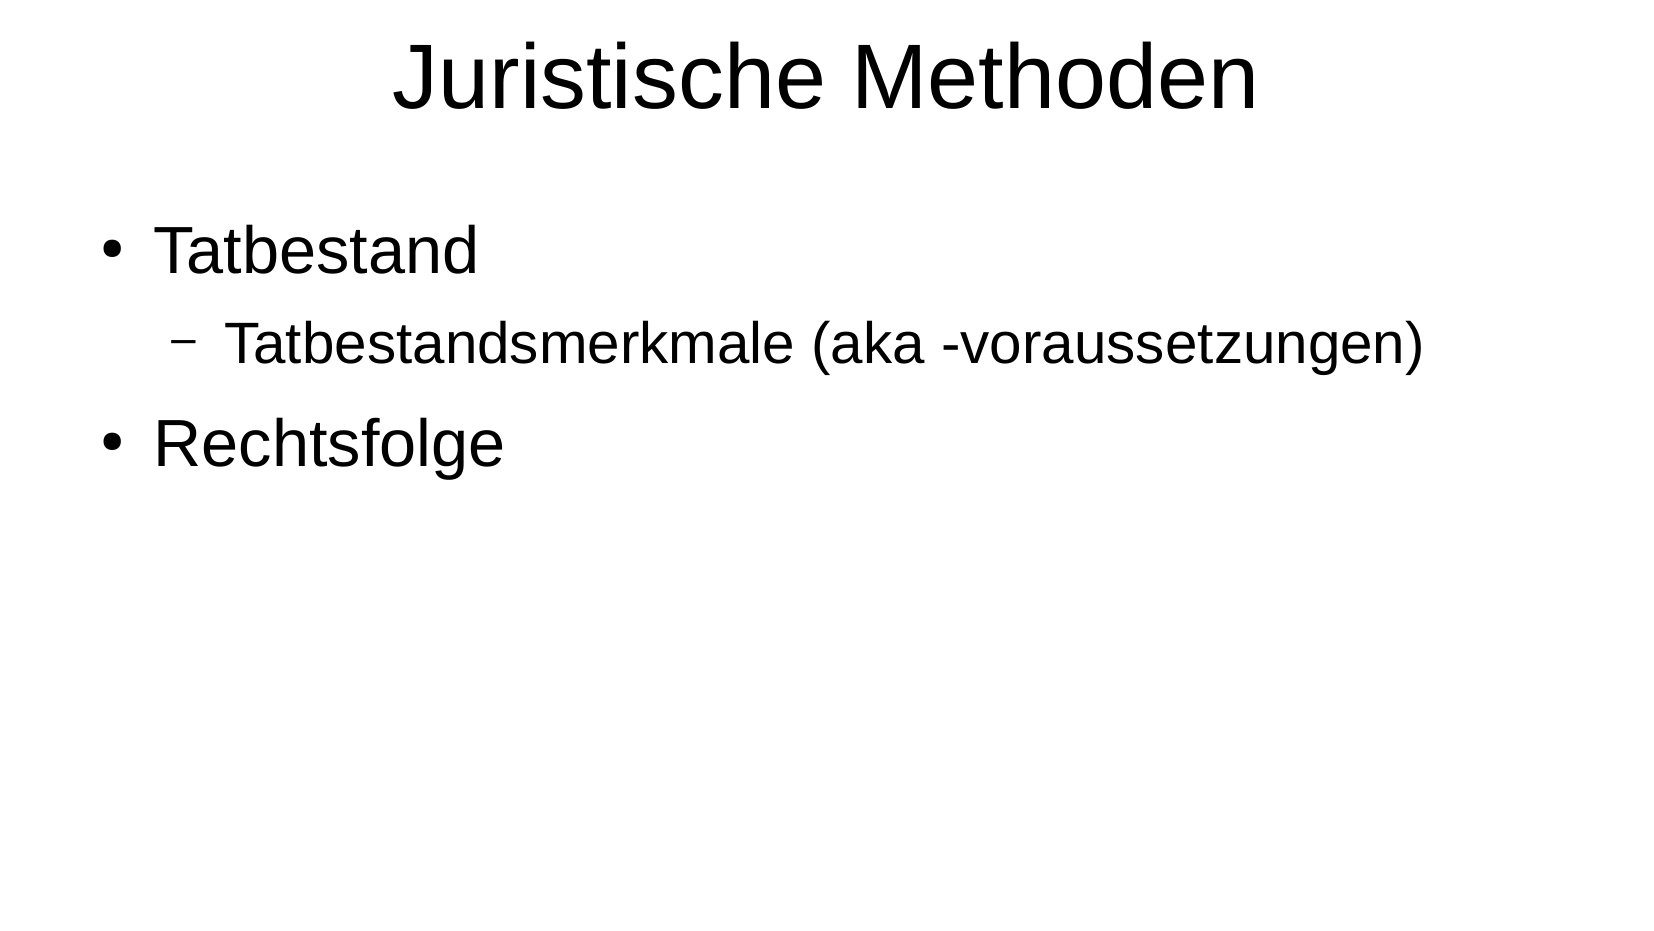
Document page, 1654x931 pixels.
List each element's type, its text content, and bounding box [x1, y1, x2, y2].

list Tatbestand Tatbestandsmerkmale (aka -voraussetzungen) Rechtsfolge [82, 212, 1571, 840]
title Juristische Methoden [82, 23, 1571, 130]
